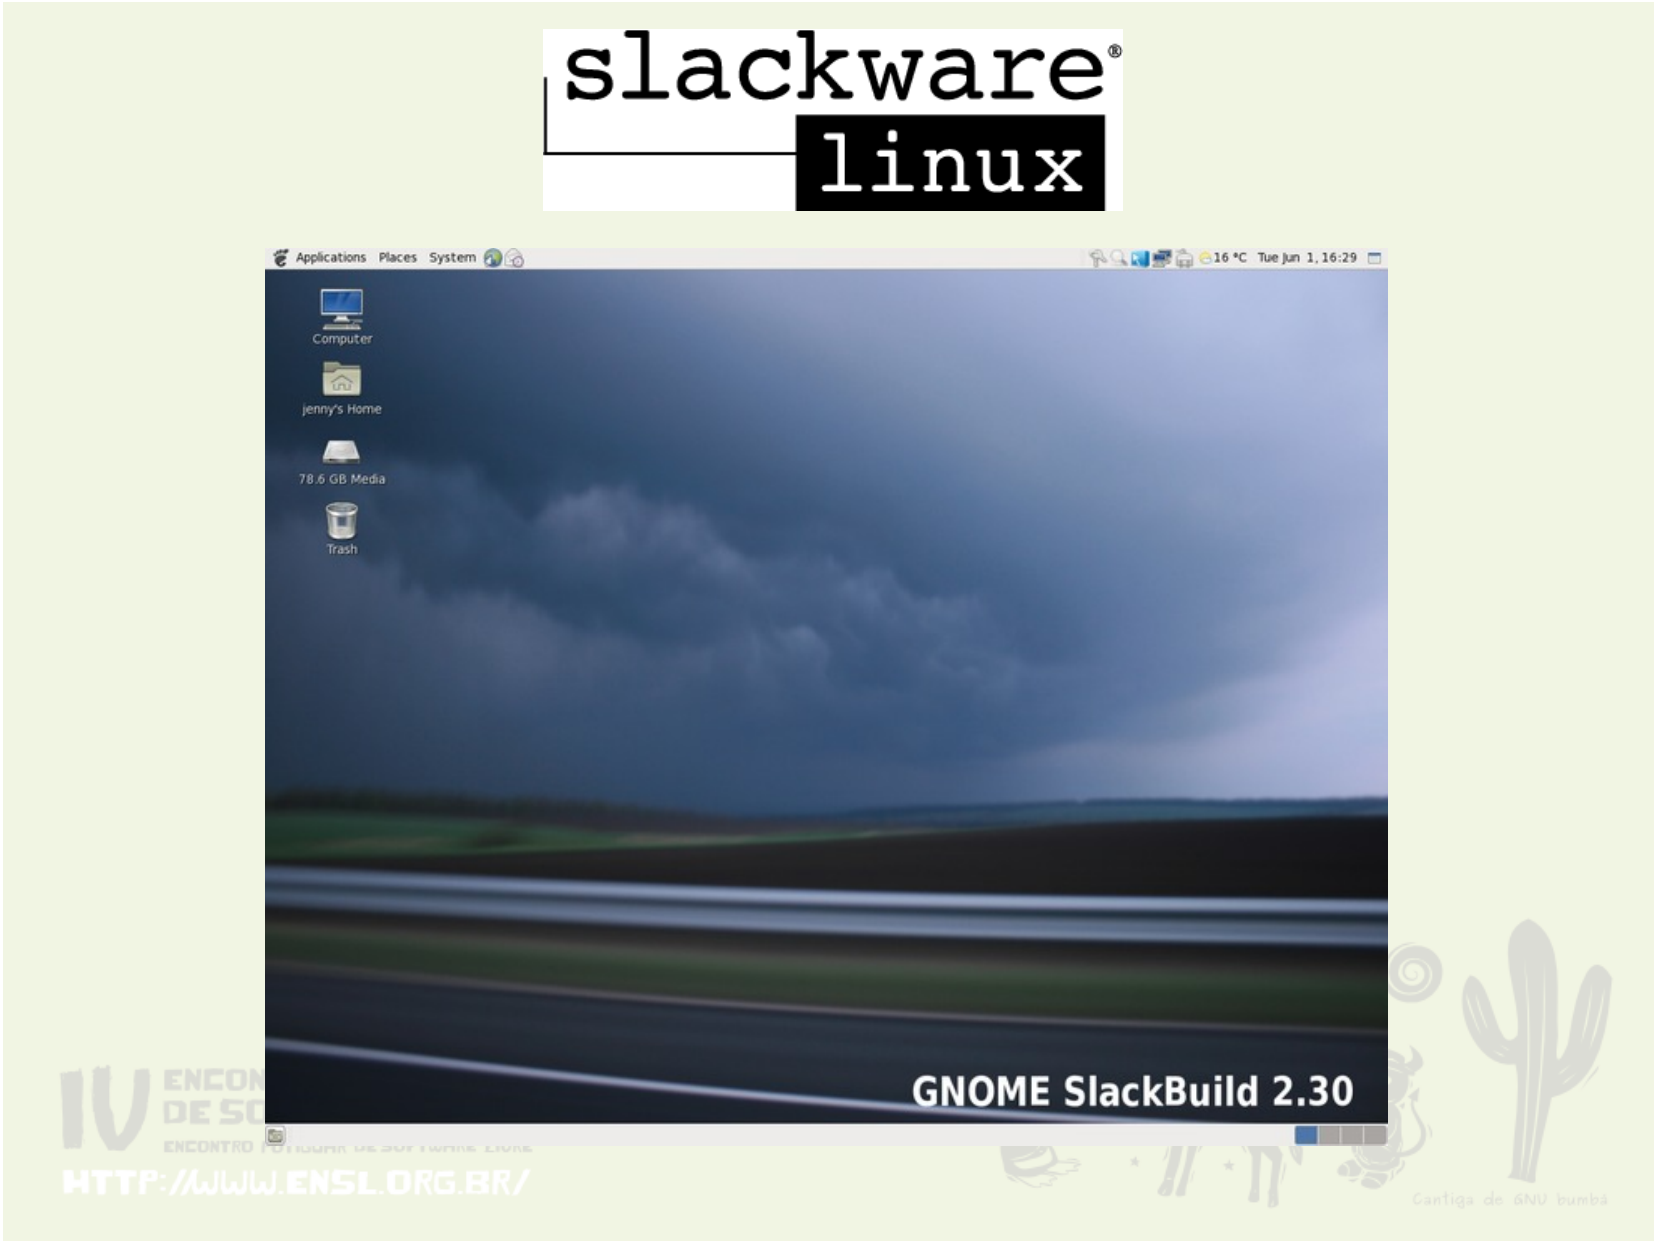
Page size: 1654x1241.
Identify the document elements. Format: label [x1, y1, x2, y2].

picture [543, 29, 1123, 211]
picture [265, 248, 1388, 1146]
